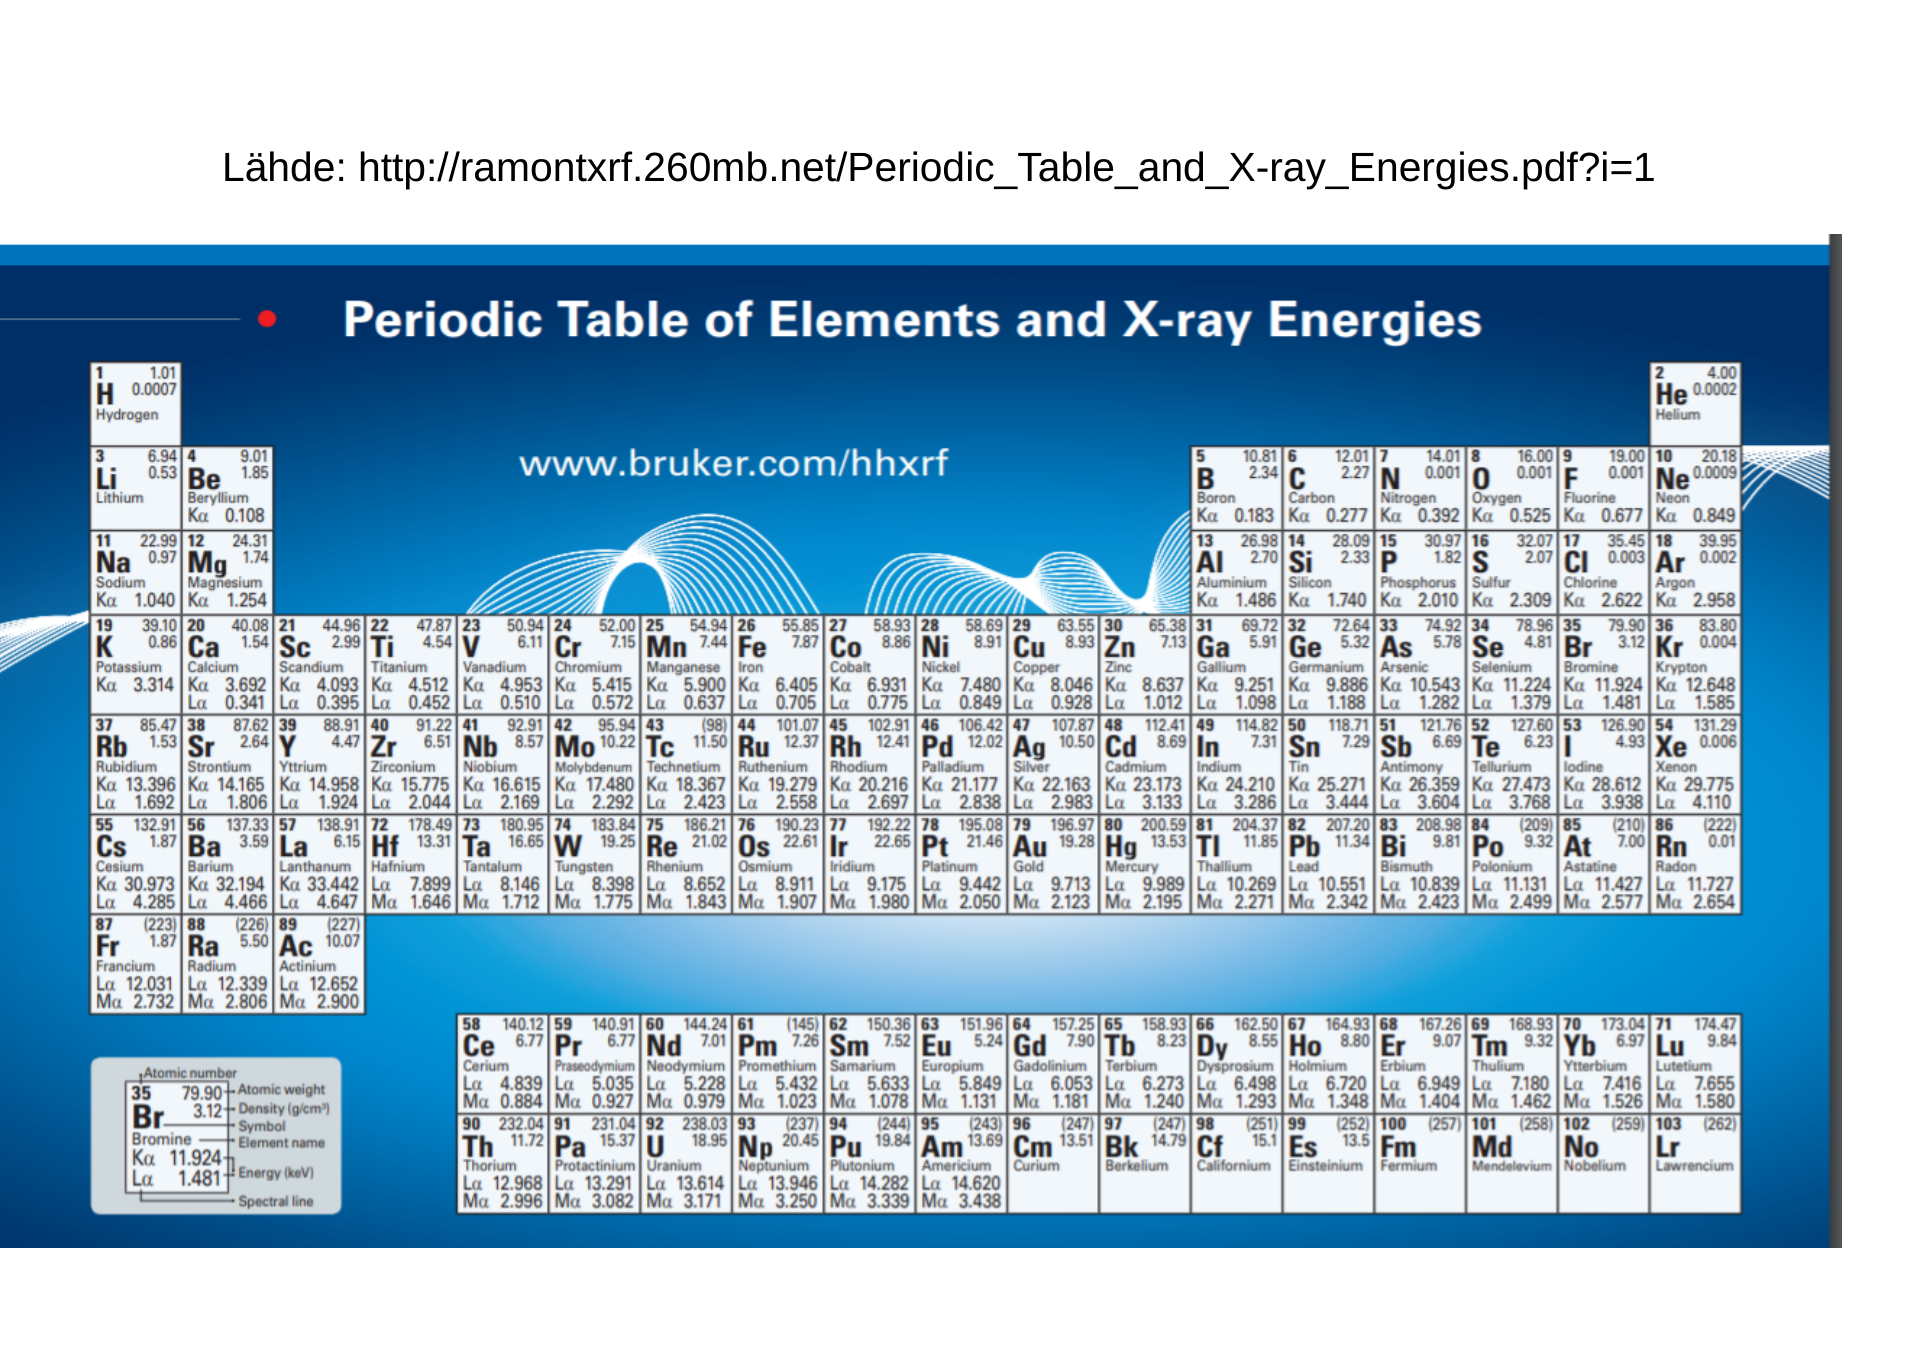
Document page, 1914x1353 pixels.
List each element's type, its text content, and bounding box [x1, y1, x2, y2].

picture [0, 234, 1842, 1248]
text_box Lähde: http://ramontxrf.260mb.net/Periodic_Table_and_X-ray_Energies.pdf?i=1 [207, 137, 1914, 199]
